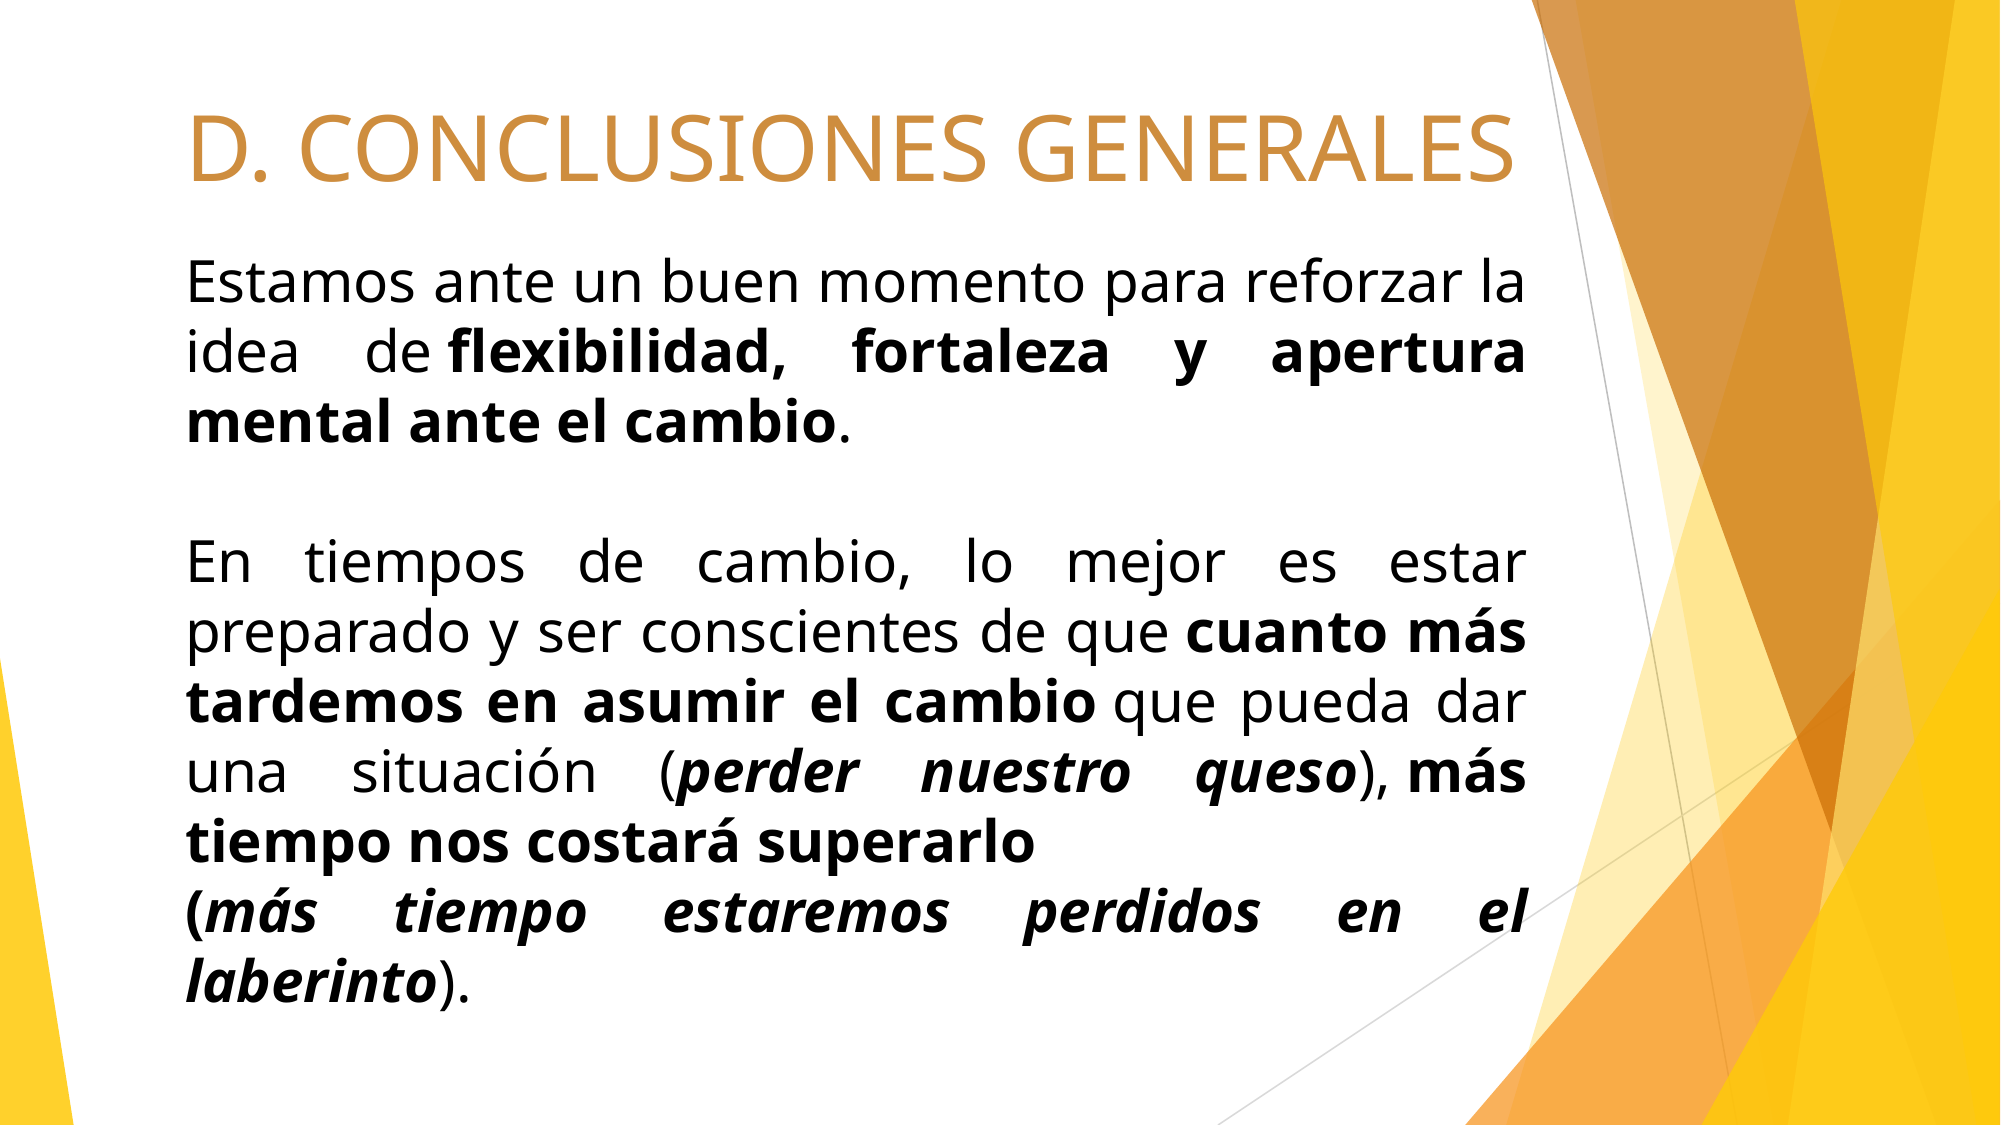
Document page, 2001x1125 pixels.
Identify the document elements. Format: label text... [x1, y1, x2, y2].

text_box D. CONCLUSIONES GENERALES Estamos ante un buen momento para reforzar la idea de flexibilidad, fortaleza y apertura mental ante el cambio. En tiempos de cambio, lo mejor es estar preparado y ser conscientes de que cuanto más tardemos en asumir el cambio que pueda dar una situación (perder nuestro queso), más tiempo nos costará superarlo (más tiempo estaremos perdidos en el laberinto). [170, 74, 1543, 1032]
